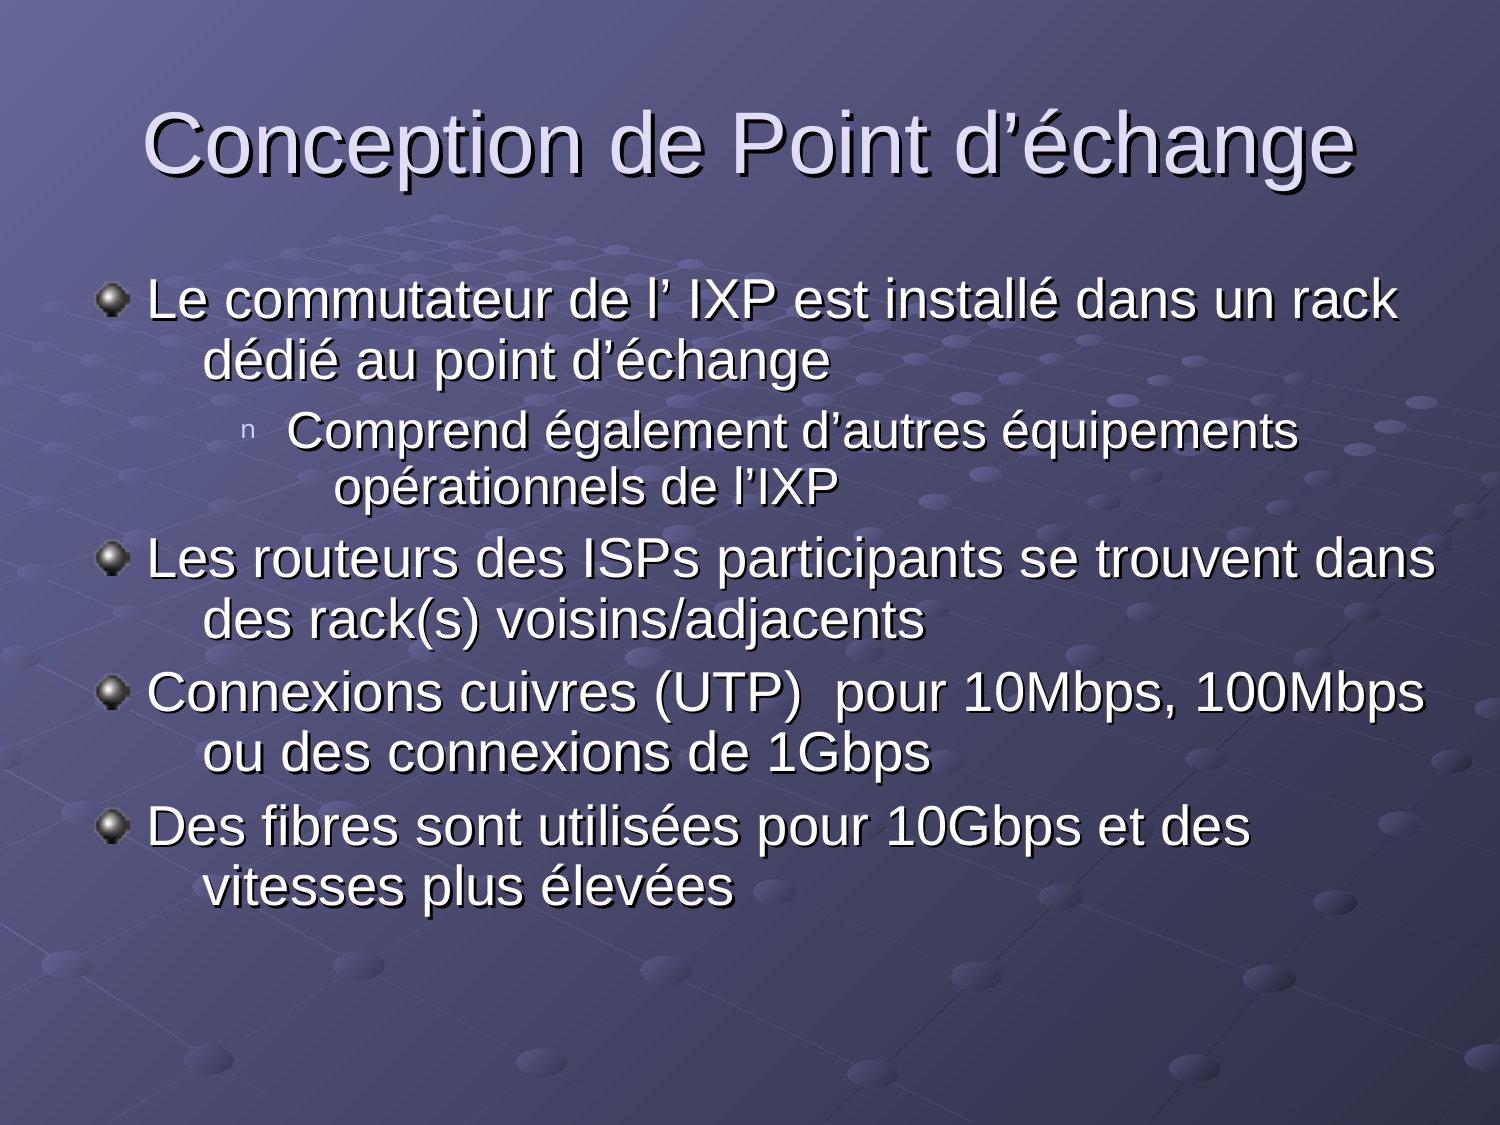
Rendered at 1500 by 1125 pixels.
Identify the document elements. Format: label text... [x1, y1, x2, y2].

list Le commutateur de l’ IXP est installé dans un rack dédié au point d’échange Comprend également d’autres équipements opérationnels de l’IXP Les routeurs des ISPs participants se trouvent dans des rack(s) voisins/adjacents Connexions cuivres (UTP) pour 10Mbps, 100Mbps ou des connexions de 1Gbps Des fibres sont utilisées pour 10Gbps et des vitesses plus élevées [75, 262, 1471, 1006]
title Conception de Point d’échange [75, 45, 1426, 233]
